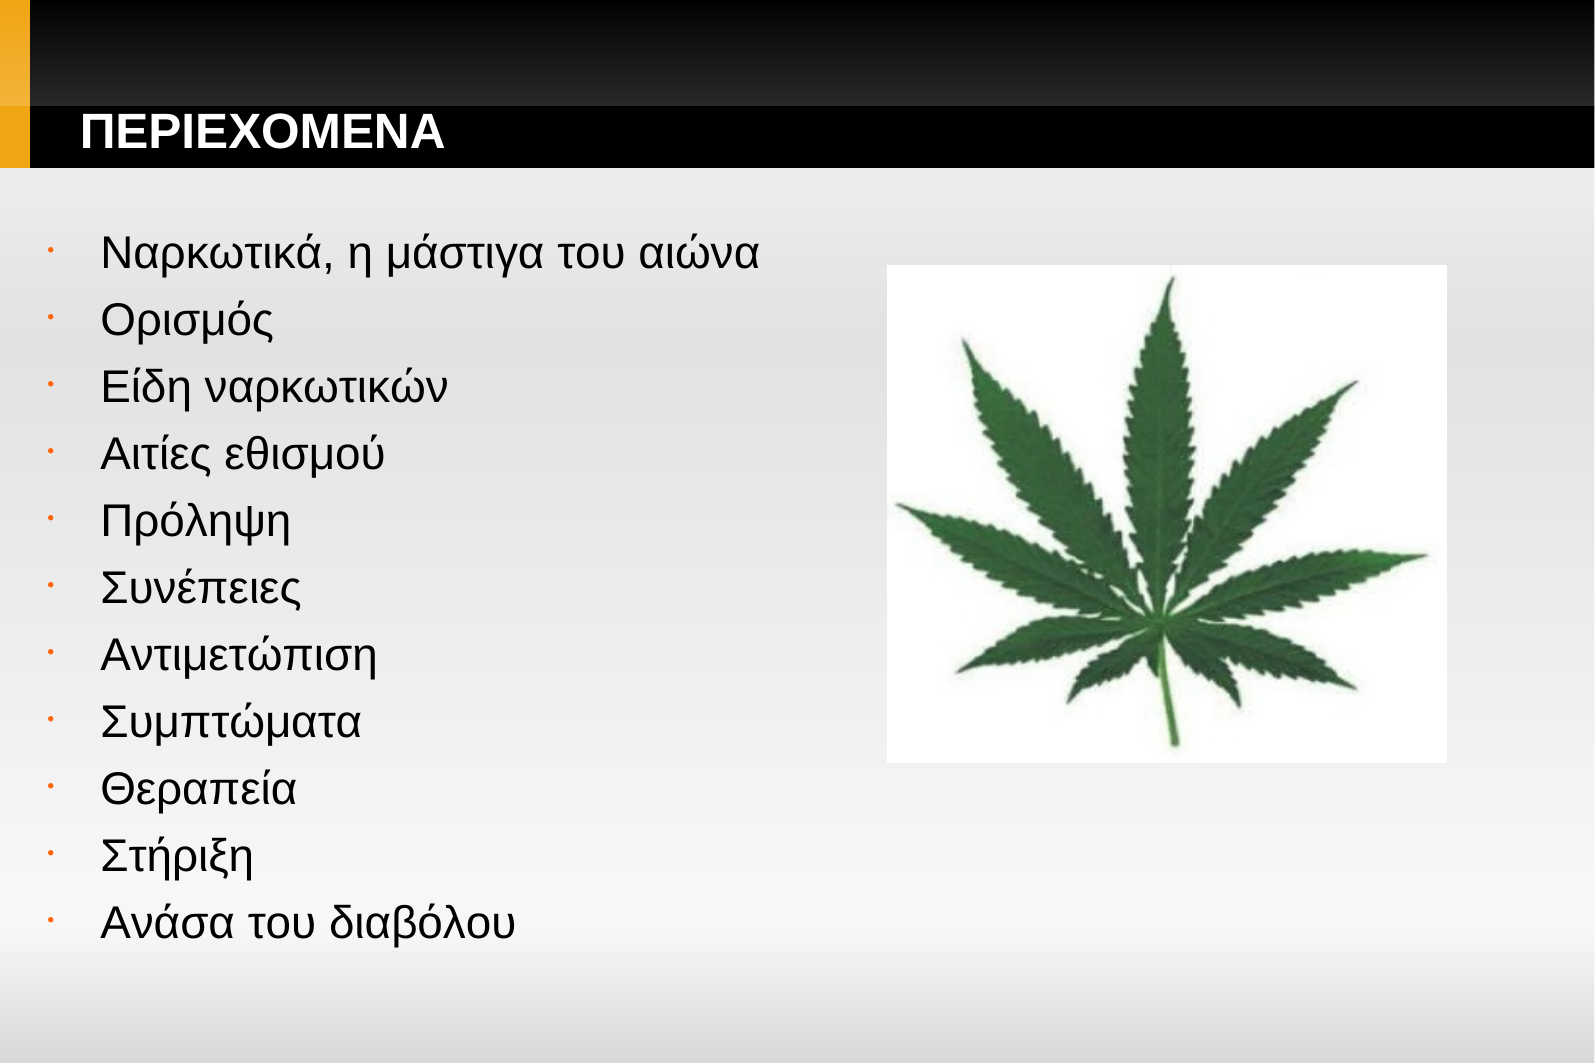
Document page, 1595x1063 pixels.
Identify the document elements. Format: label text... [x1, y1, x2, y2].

list Ναρκωτικά, η μάστιγα του αιώνα Ορισμός Είδη ναρκωτικών Αιτίες εθισμού Πρόληψη Συνέπειες Αντιμετώπιση Συμπτώματα Θεραπεία Στήριξη Ανάσα του διαβόλου [29, 92, 1476, 1063]
picture [0, 0, 1595, 1063]
picture [887, 265, 1447, 763]
title ΠΕΡΙΕΧΟΜΕΝΑ [79, 42, 1515, 220]
